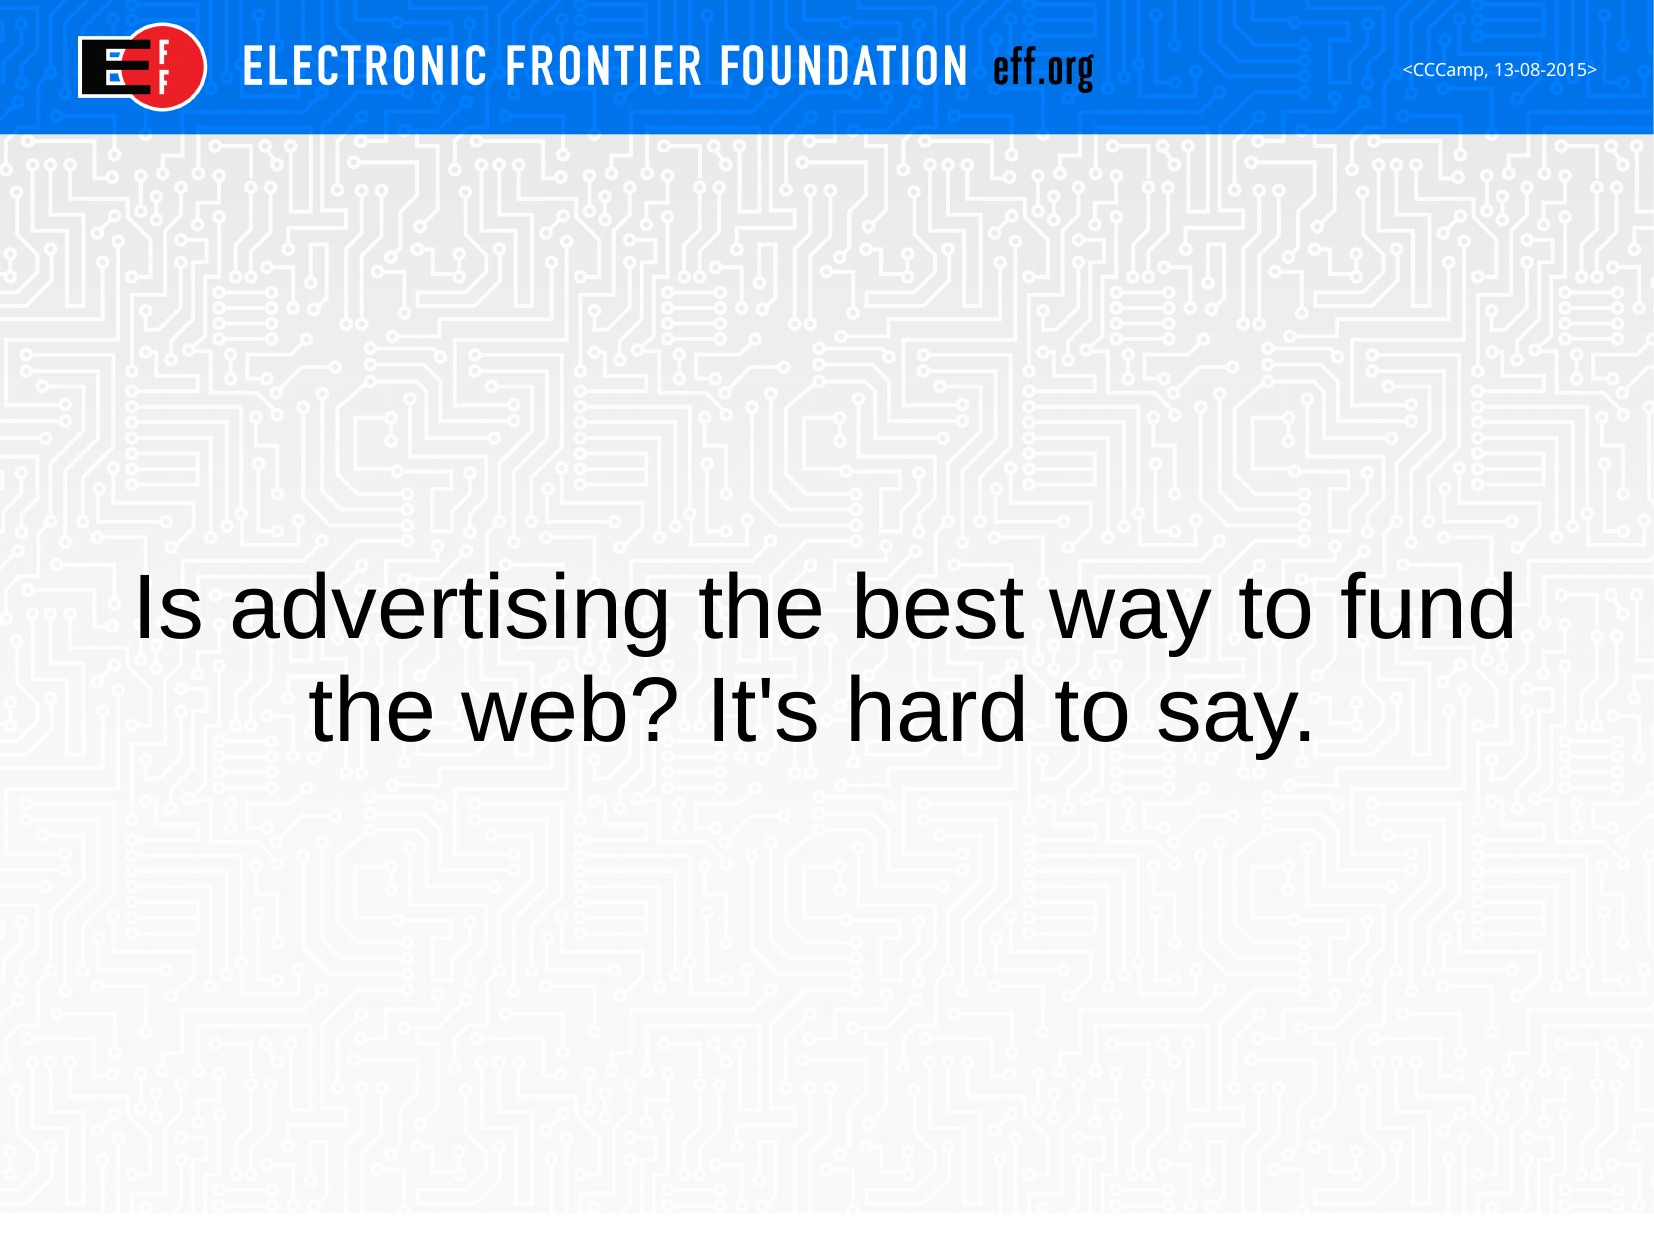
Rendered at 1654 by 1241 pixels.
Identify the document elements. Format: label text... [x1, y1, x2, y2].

subtitle Is advertising the best way to fund the web? It's hard to say. [124, 179, 1530, 1138]
picture [0, 0, 1654, 1213]
